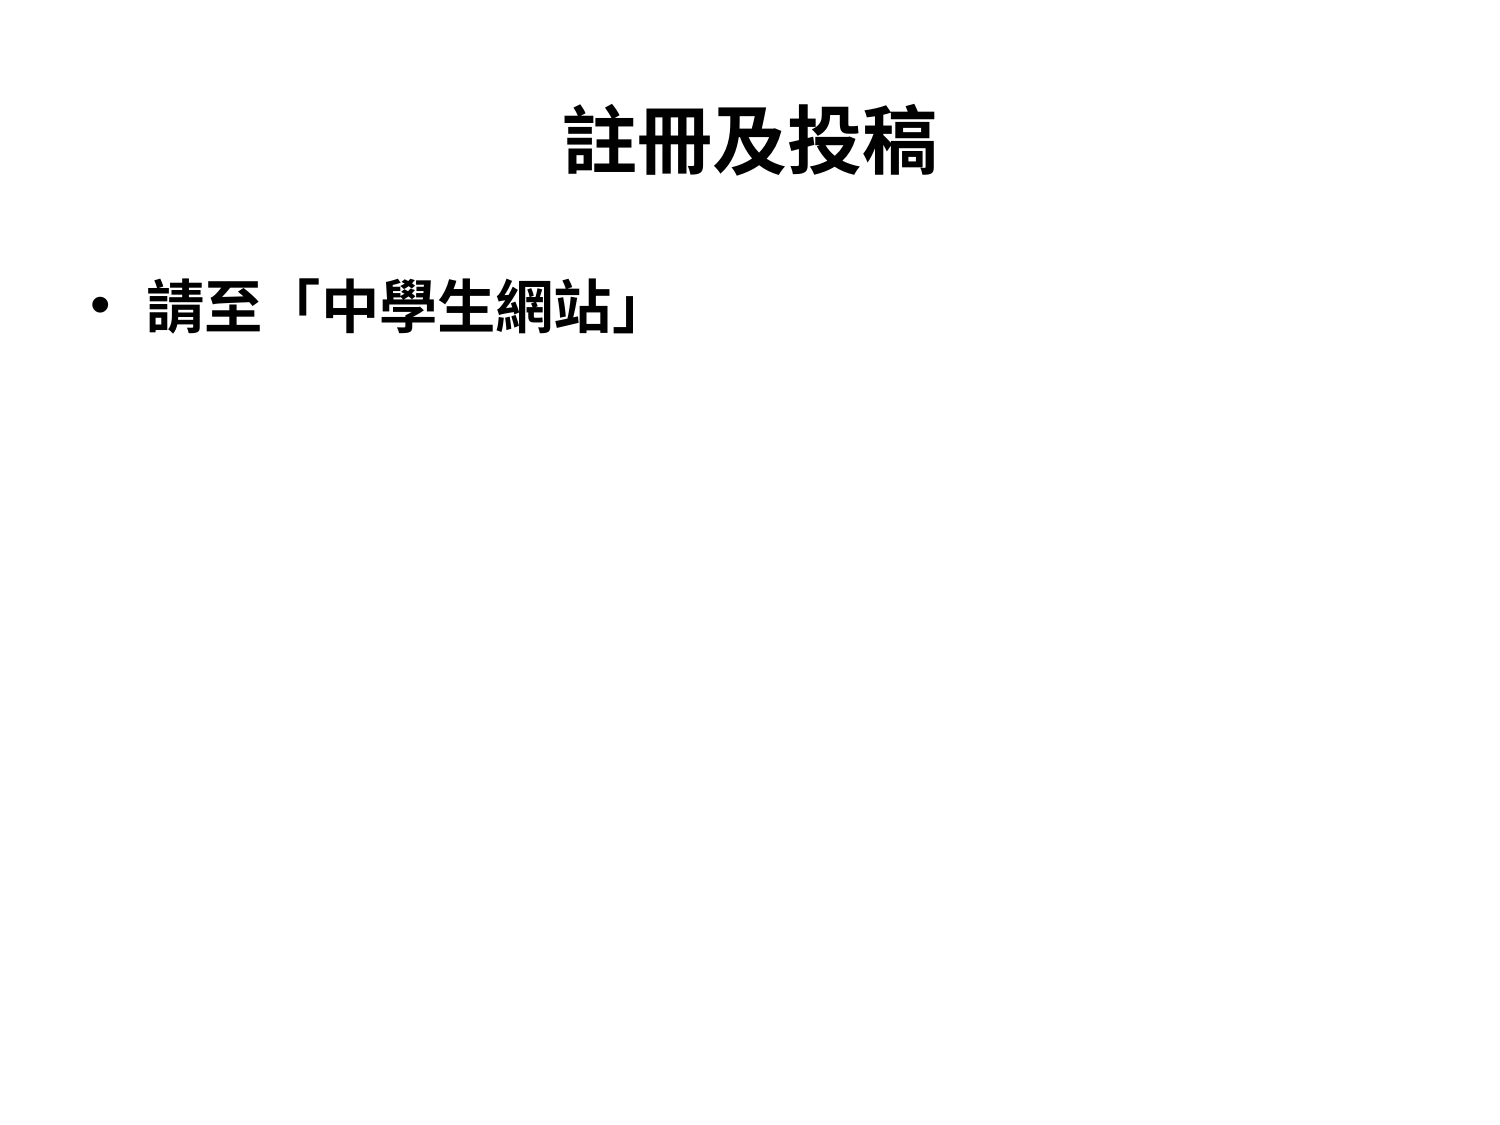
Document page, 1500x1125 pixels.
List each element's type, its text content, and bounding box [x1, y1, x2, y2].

list 請至「中學生網站」 [75, 262, 1426, 1005]
title 註冊及投稿 [75, 45, 1426, 233]
